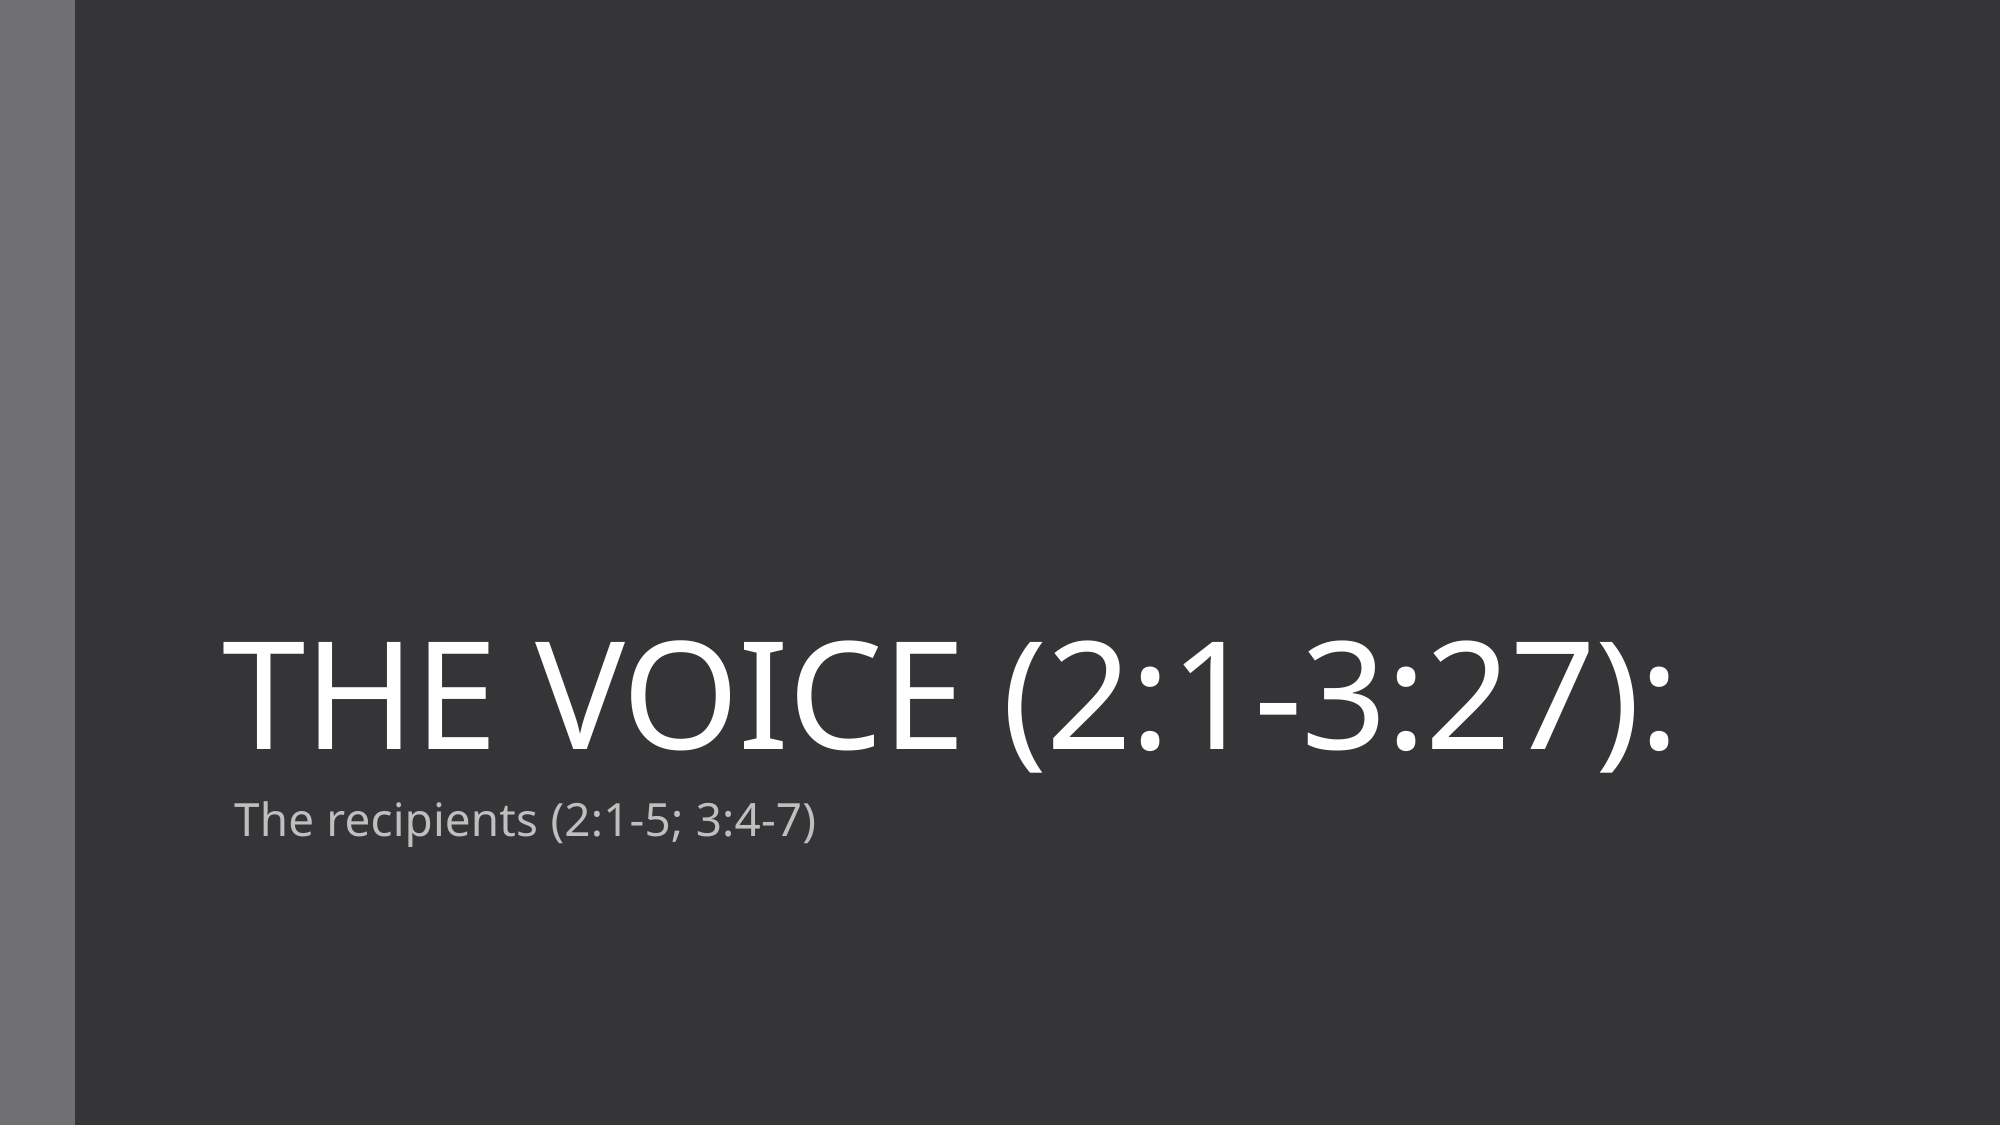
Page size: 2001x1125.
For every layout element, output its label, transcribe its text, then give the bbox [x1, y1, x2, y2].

title THE VOICE (2:1-3:27): [206, 124, 1752, 787]
subtitle The recipients (2:1-5; 3:4-7) [206, 787, 1752, 1066]
